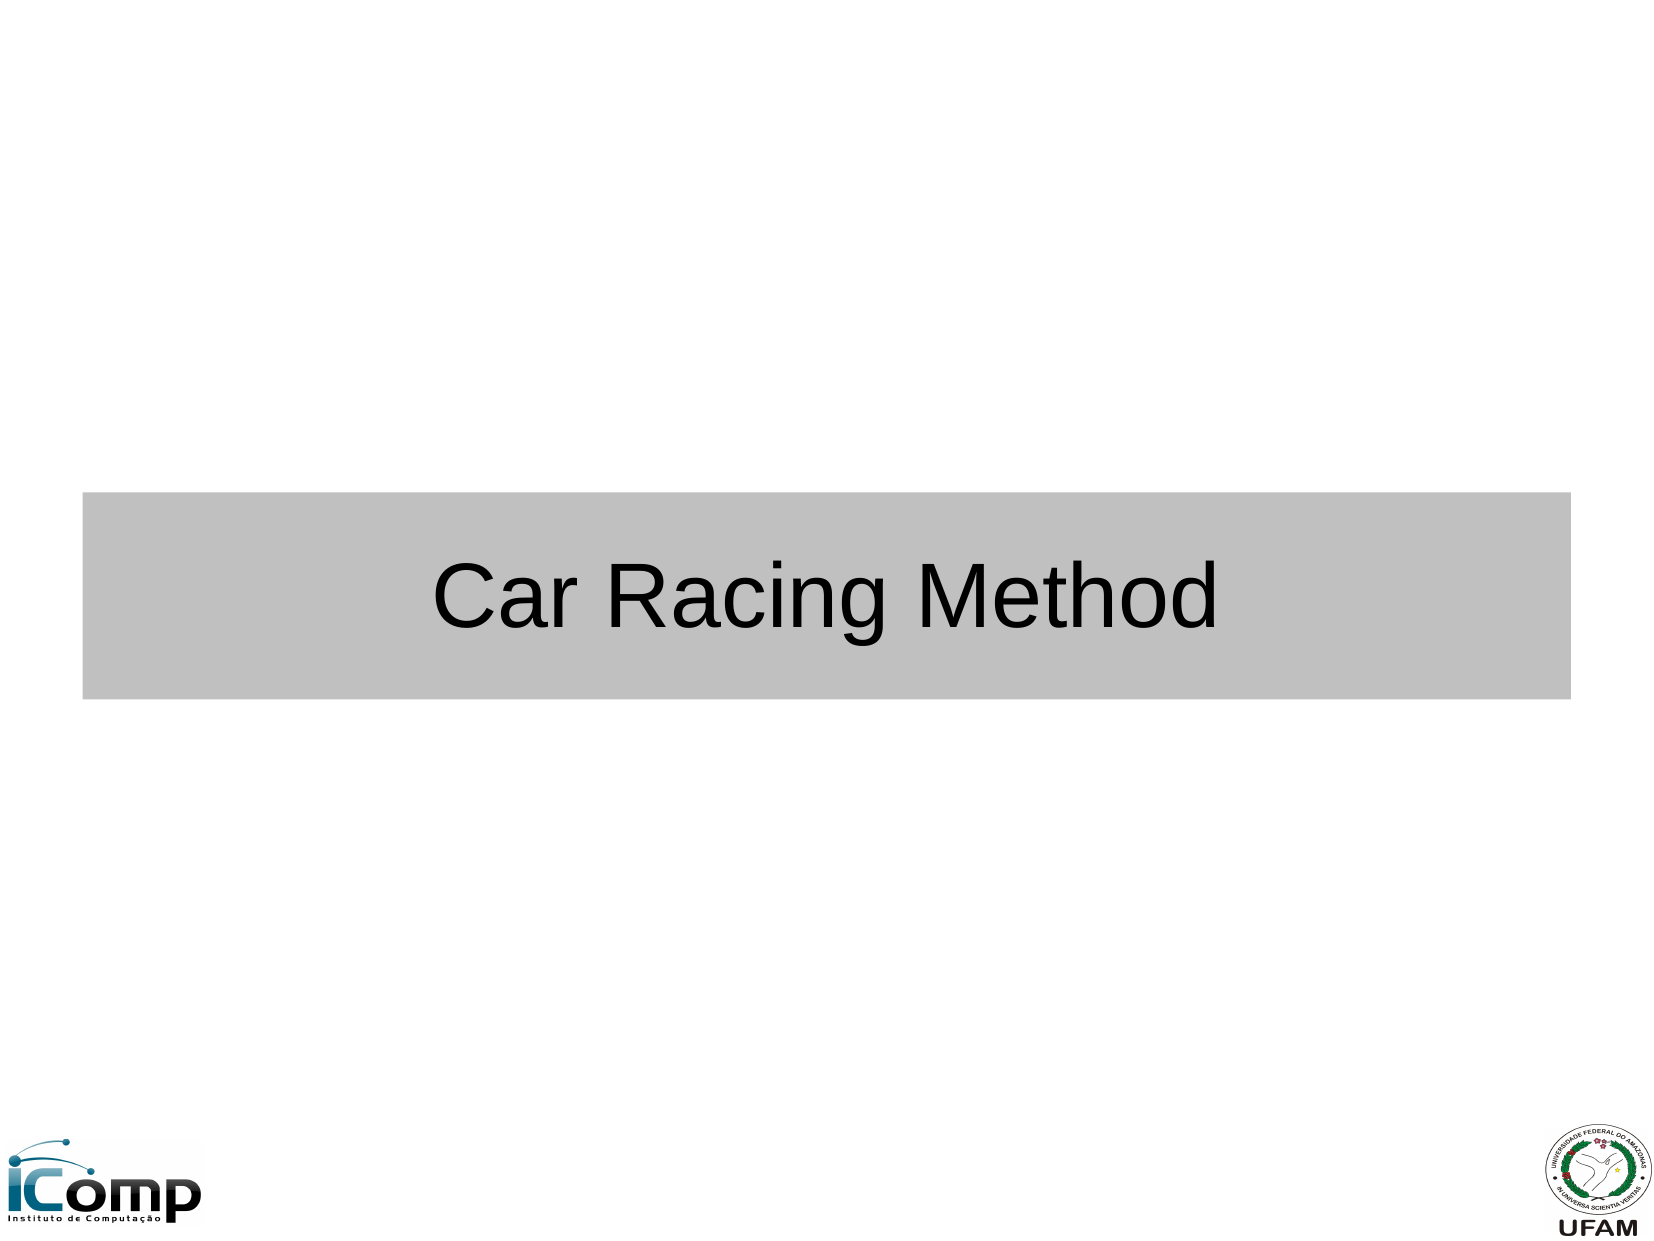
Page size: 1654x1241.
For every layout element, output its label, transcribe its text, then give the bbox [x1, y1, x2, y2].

picture [1545, 1124, 1652, 1236]
title Car Racing Method [82, 492, 1571, 700]
picture [5, 1139, 205, 1226]
